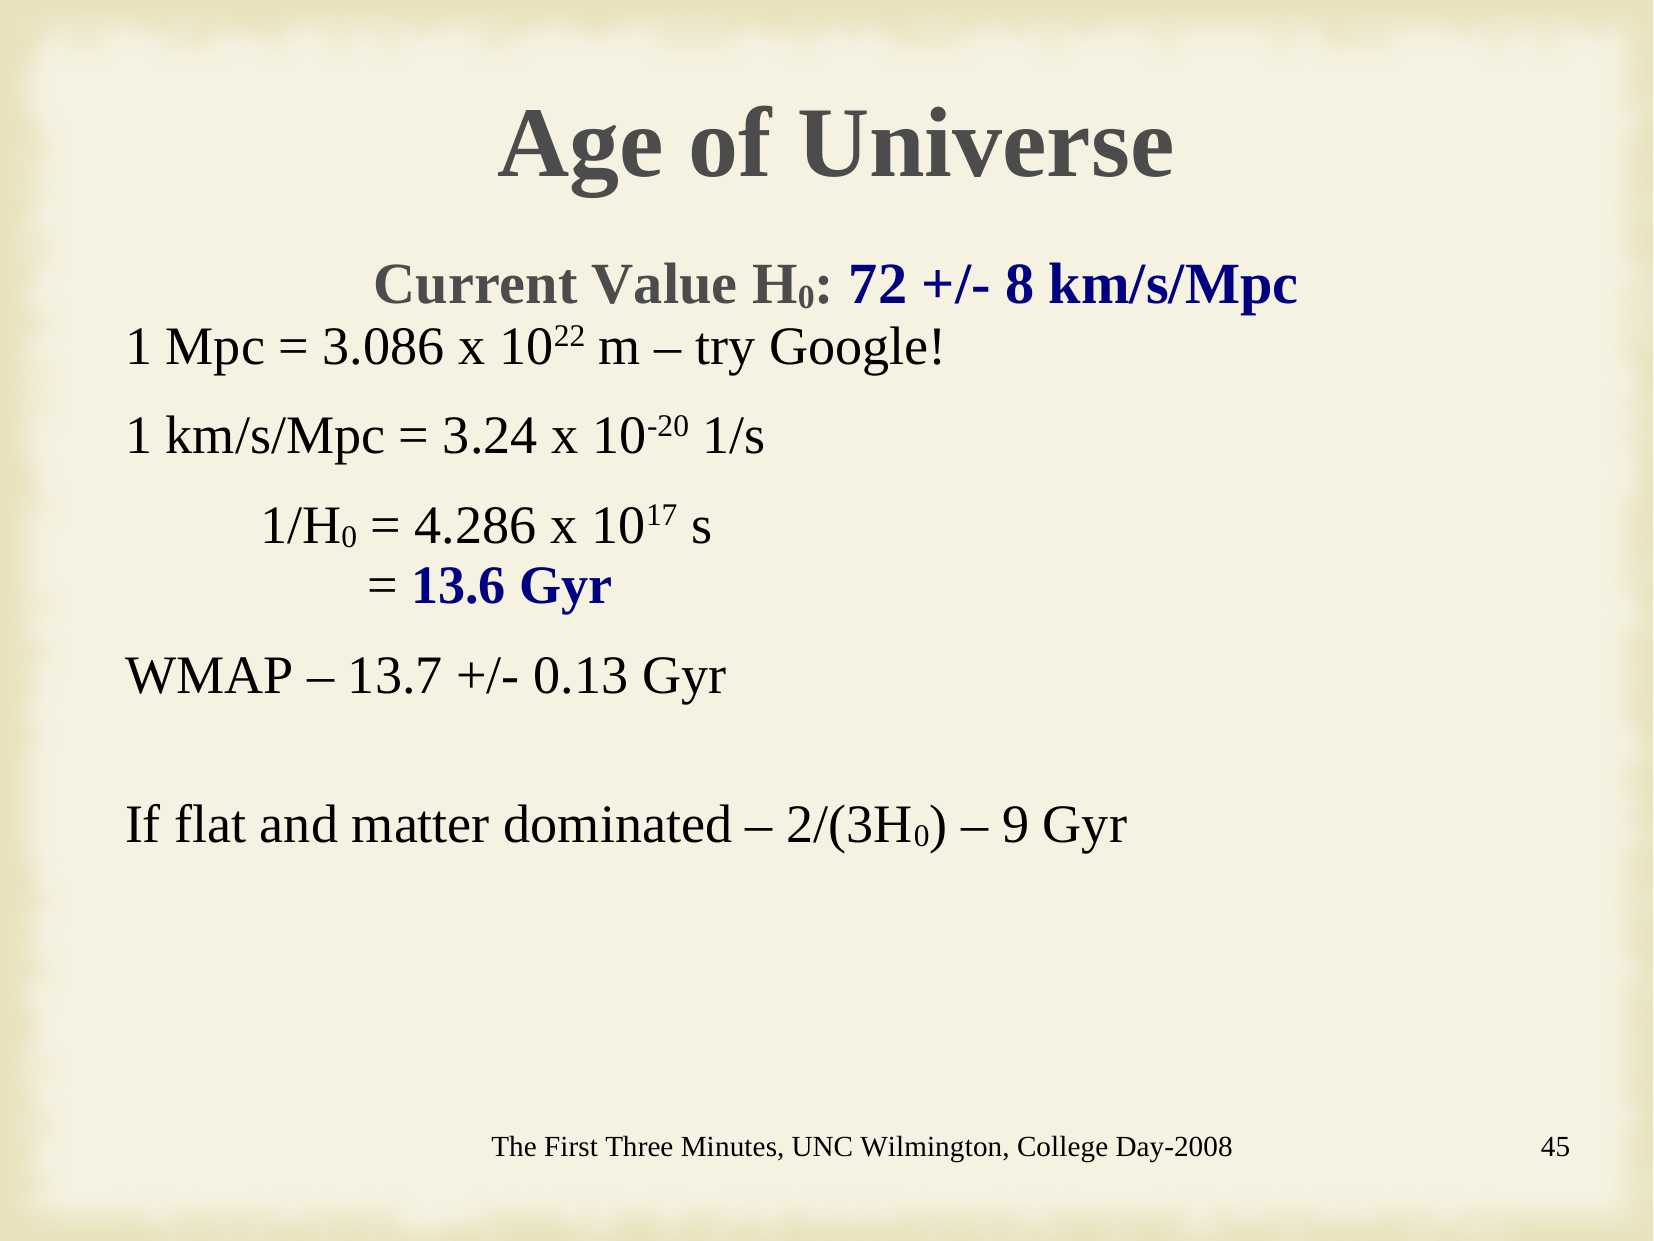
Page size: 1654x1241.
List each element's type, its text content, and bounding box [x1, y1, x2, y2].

picture [0, 0, 1654, 1241]
text_box Current Value H0: 72 +/- 8 km/s/Mpc 1 Mpc = 3.086 x 1022 m – try Google! 1 km/s/Mpc = 3.24 x 10-20 1/s 1/H0 = 4.286 x 1017 s = 13.6 Gyr WMAP – 13.7 +/- 0.13 Gyr If flat and matter dominated – 2/(3H0) – 9 Gyr [92, 244, 1581, 1063]
text_box Age of Universe [92, 38, 1581, 244]
